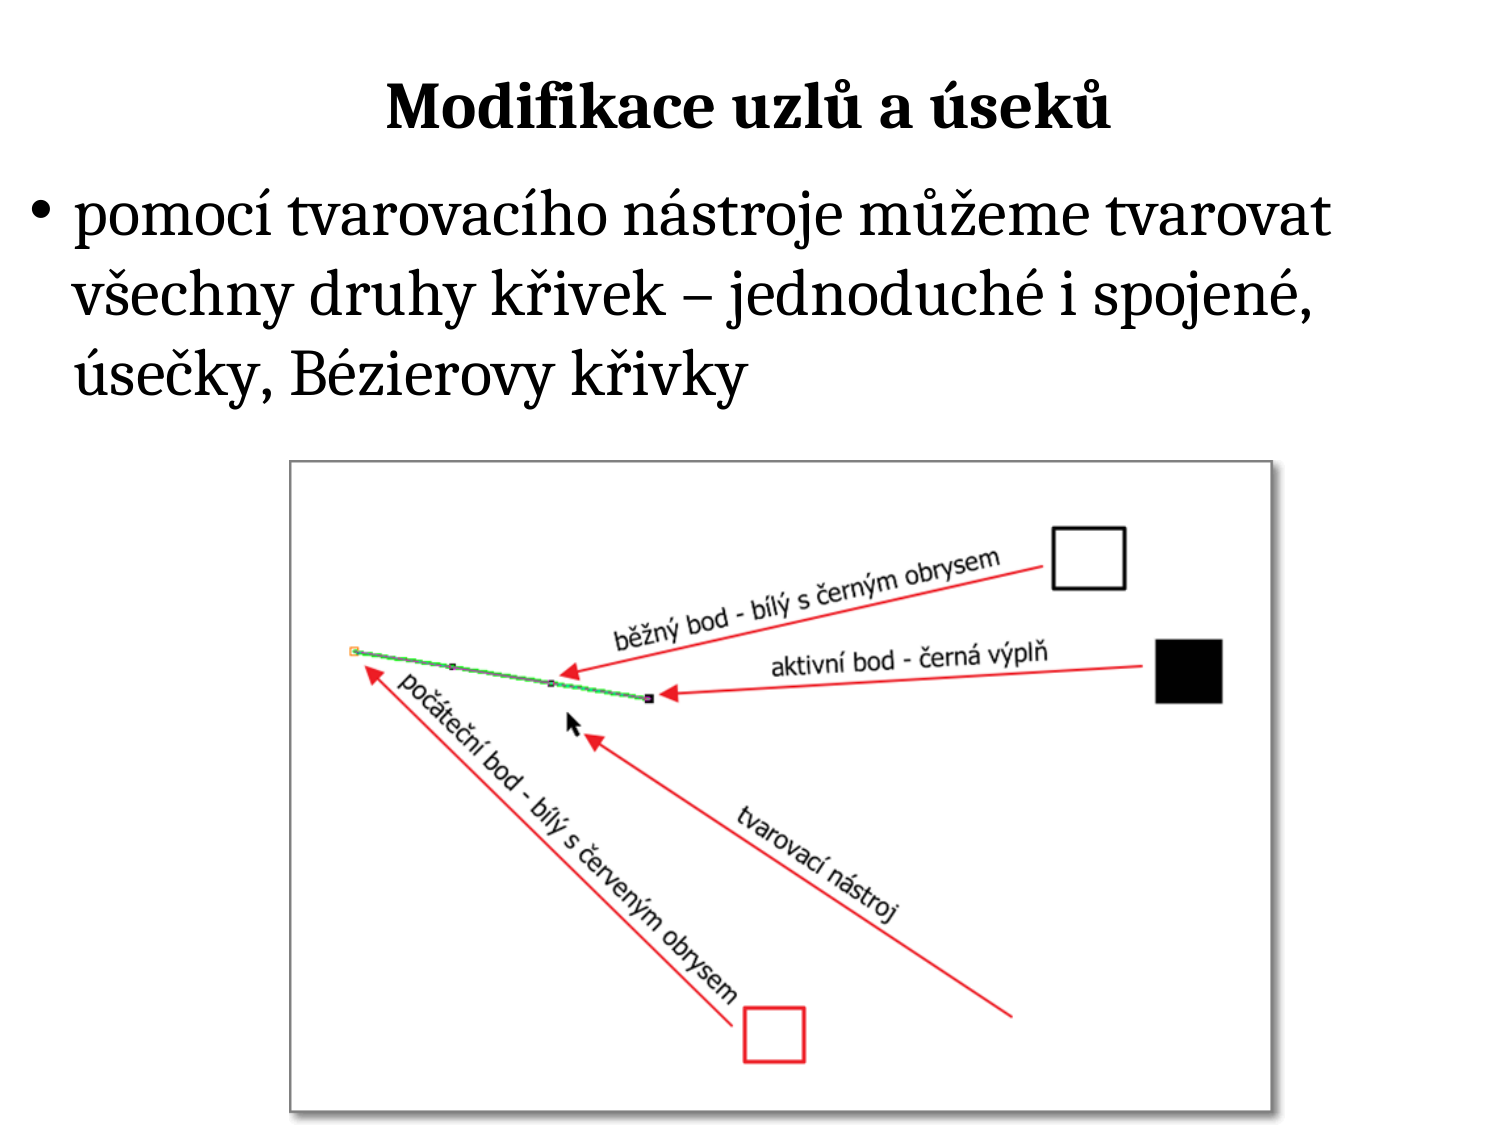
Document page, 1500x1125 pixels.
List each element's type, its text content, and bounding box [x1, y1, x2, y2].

text_box pomocí tvarovacího nástroje můžeme tvarovat všechny druhy křivek – jednoduché i spojené, úsečky, Bézierovy křivky [0, 160, 1500, 417]
picture [289, 460, 1285, 1125]
text_box Modifikace uzlů a úseků [0, 54, 1500, 150]
